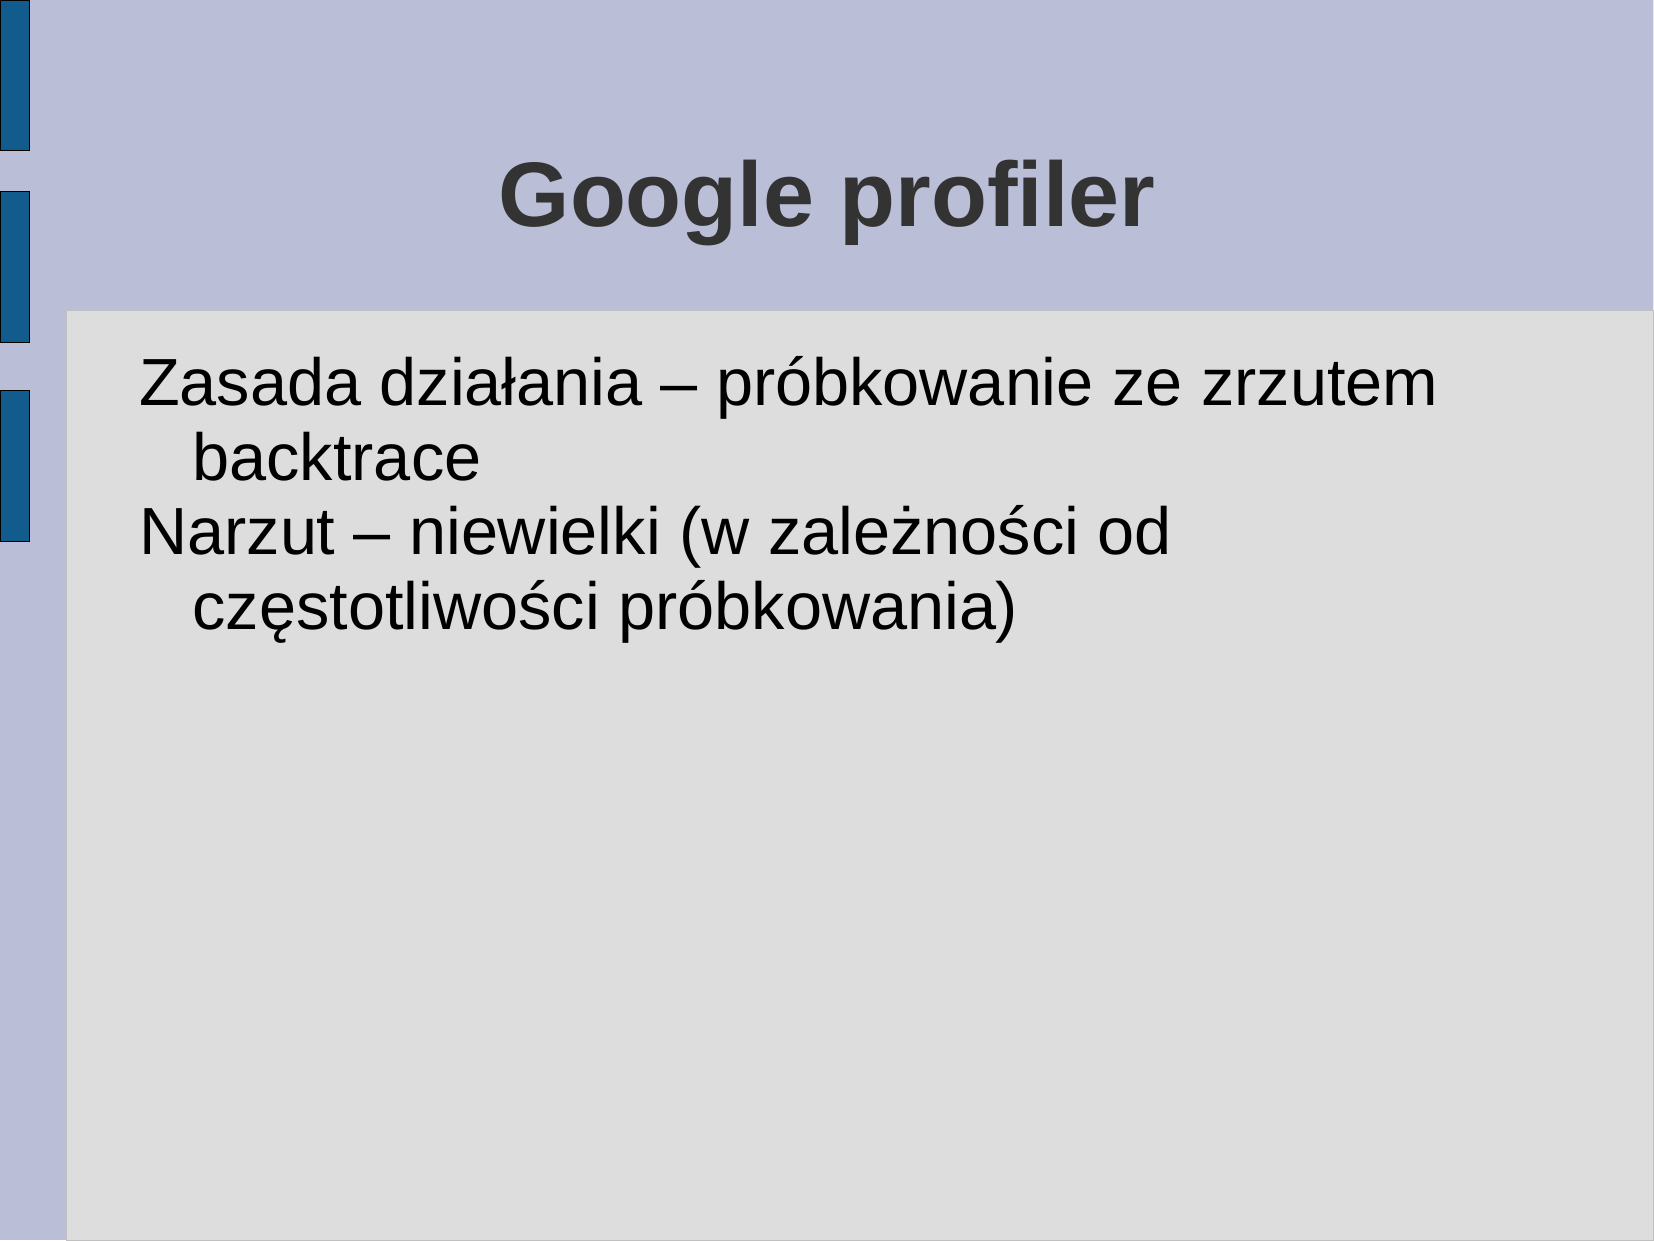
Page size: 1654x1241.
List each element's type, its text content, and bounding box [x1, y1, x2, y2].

list Zasada działania – próbkowanie ze zrzutem backtrace Narzut – niewielki (w zależności od częstotliwości próbkowania) [121, 344, 1534, 1127]
title Google profiler [121, 91, 1534, 299]
